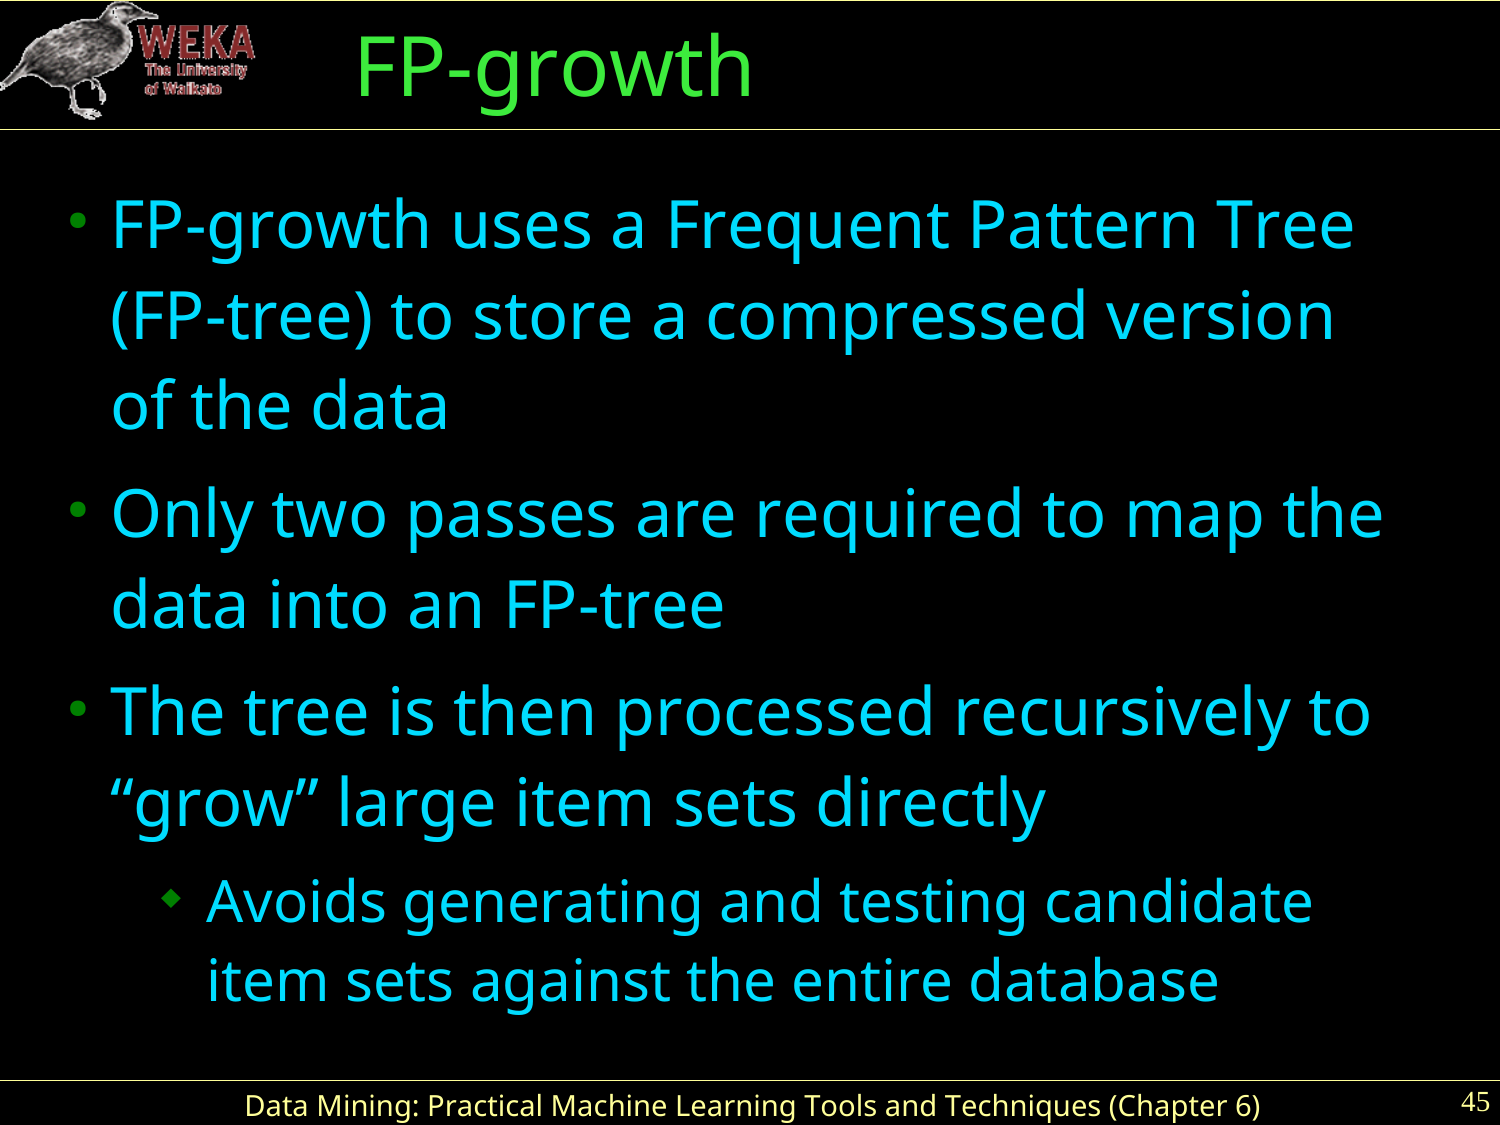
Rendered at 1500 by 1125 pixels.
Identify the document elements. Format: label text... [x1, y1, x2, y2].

title FP-growth [353, 0, 1429, 159]
picture [0, 1, 266, 129]
list FP-growth uses a Frequent Pattern Tree (FP-tree) to store a compressed version of the data Only two passes are required to map the data into an FP-tree The tree is then processed recursively to “grow” large item sets directly Avoids generating and testing candidate item sets against the entire database [67, 177, 1418, 1093]
